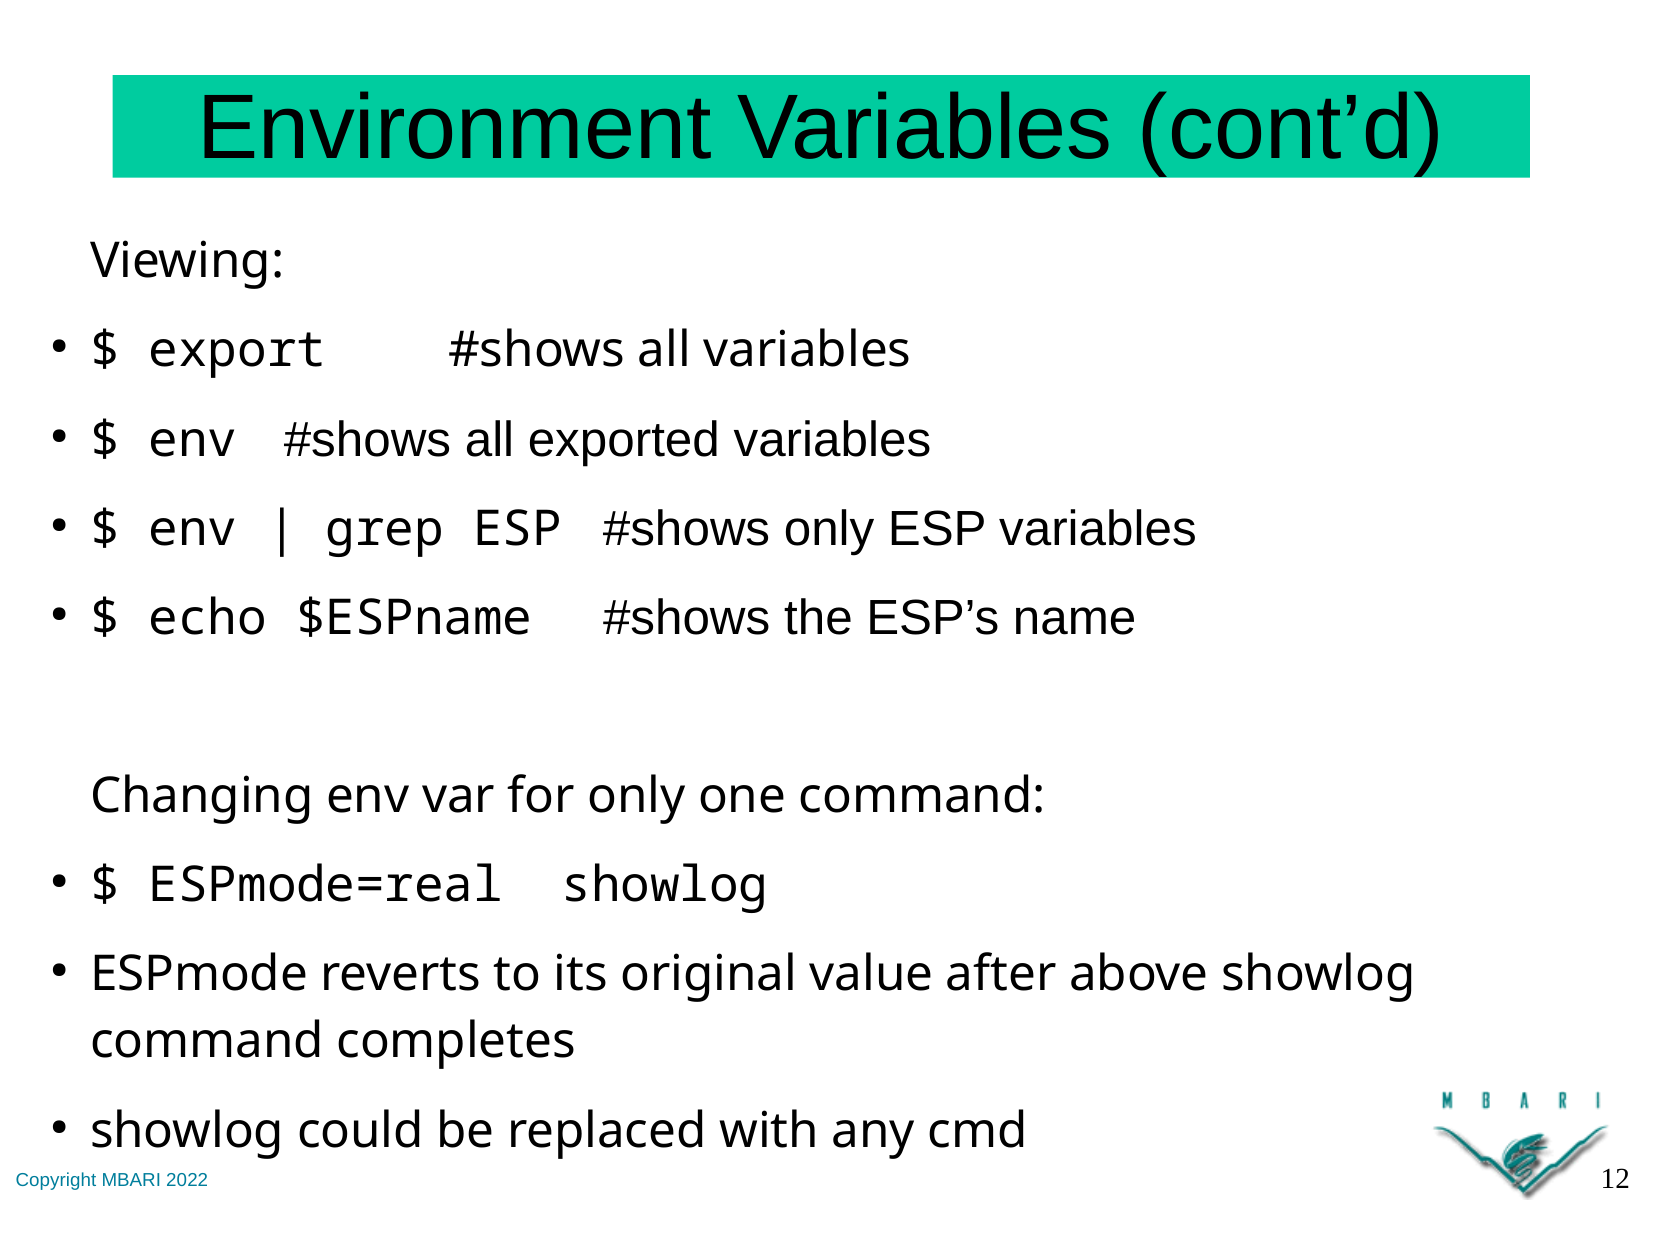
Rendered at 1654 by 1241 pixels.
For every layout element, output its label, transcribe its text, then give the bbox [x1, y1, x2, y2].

title Environment Variables (cont’d) [112, 75, 1530, 178]
list Viewing: $ export #shows all variables $ env #shows all exported variables $ env | grep ESP #shows only ESP variables $ echo $ESPname #shows the ESP’s name Changing env var for only one command: $ ESPmode=real showlog ESPmode reverts to its original value after above showlog command completes showlog could be replaced with any cmd [37, 225, 1613, 1163]
picture [1426, 1163, 1613, 1200]
